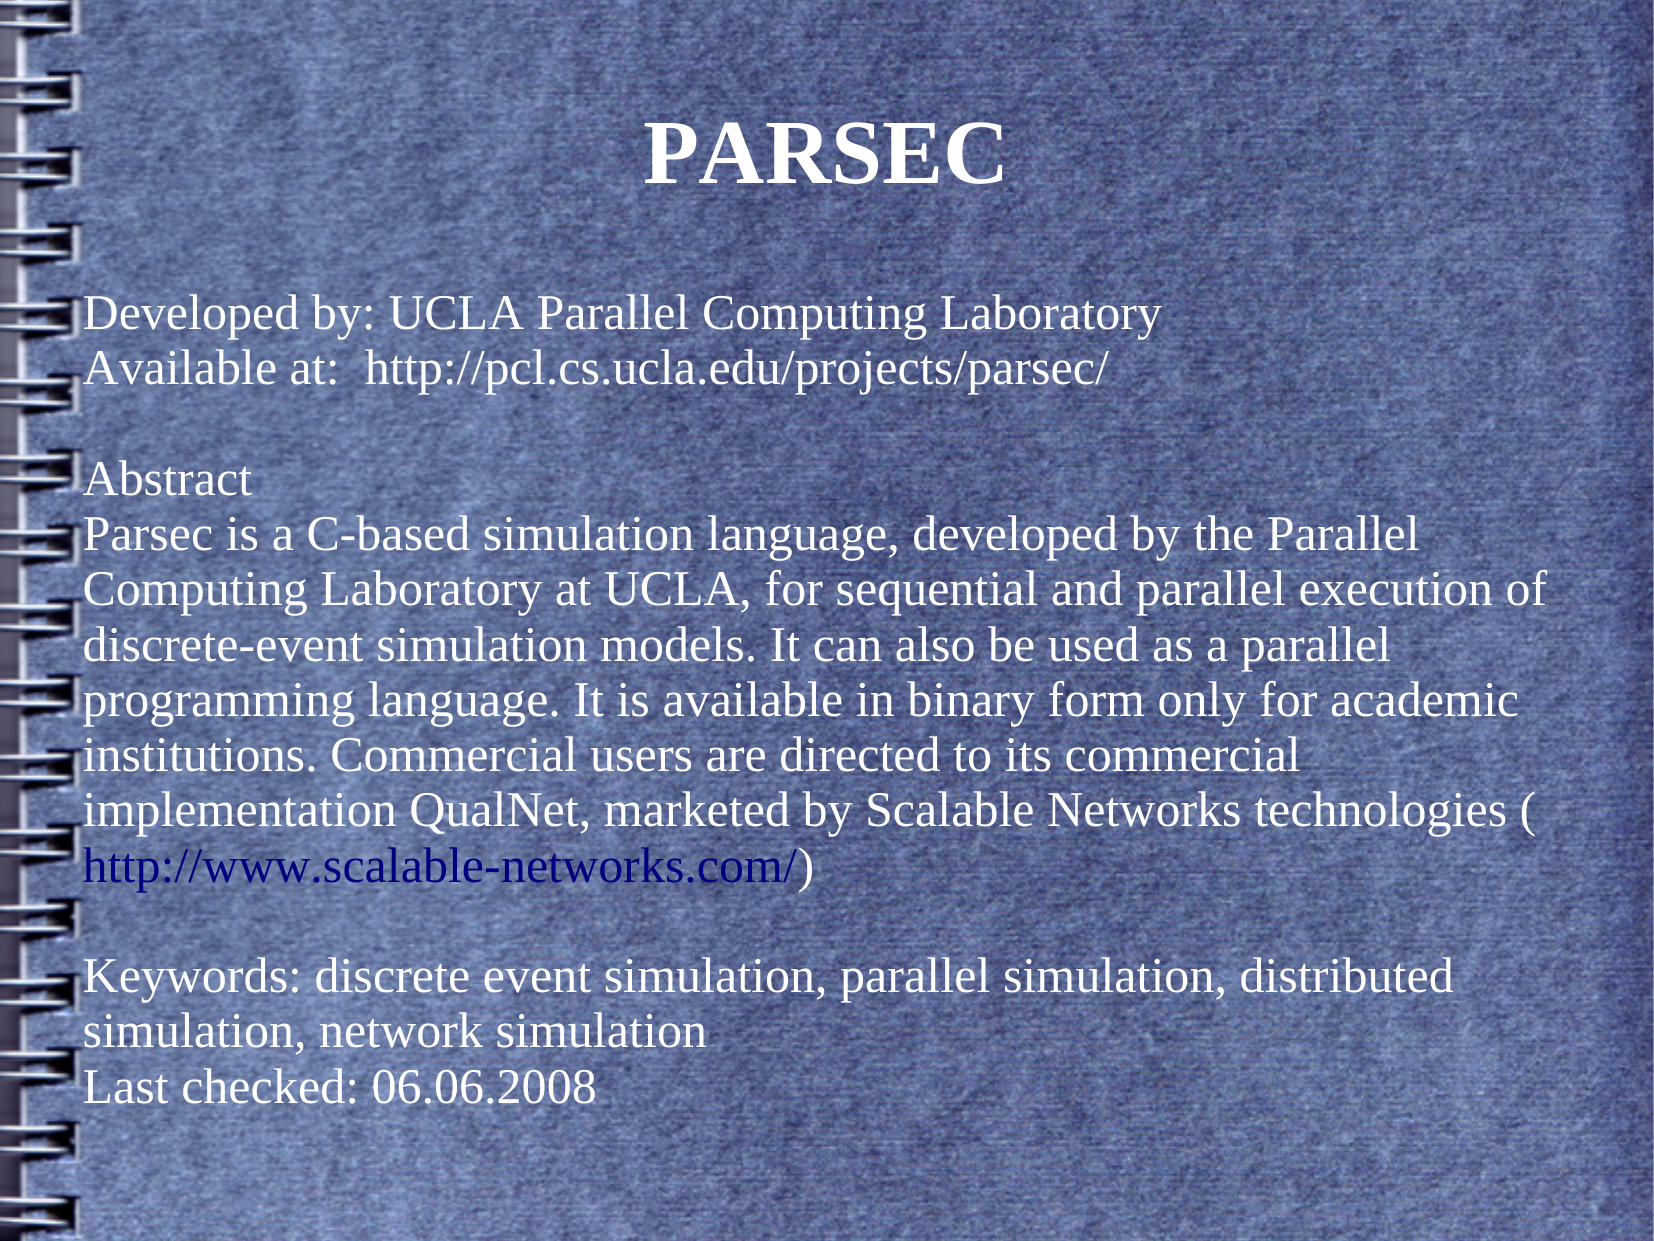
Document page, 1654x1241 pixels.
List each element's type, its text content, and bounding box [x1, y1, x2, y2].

picture [0, 0, 1654, 1241]
title PARSEC [82, 56, 1571, 250]
subtitle Developed by: UCLA Parallel Computing Laboratory Available at: http://pcl.cs.ucla.edu/projects/parsec/ Abstract Parsec is a C-based simulation language, developed by the Parallel Computing Laboratory at UCLA, for sequential and parallel execution of discrete-event simulation models. It can also be used as a parallel programming language. It is available in binary form only for academic institutions. Commercial users are directed to its commercial implementation QualNet, marketed by Scalable Networks technologies (http://www.scalable-networks.com/) Keywords: discrete event simulation, parallel simulation, distributed simulation, network simulation Last checked: 06.06.2008 [82, 284, 1571, 1115]
